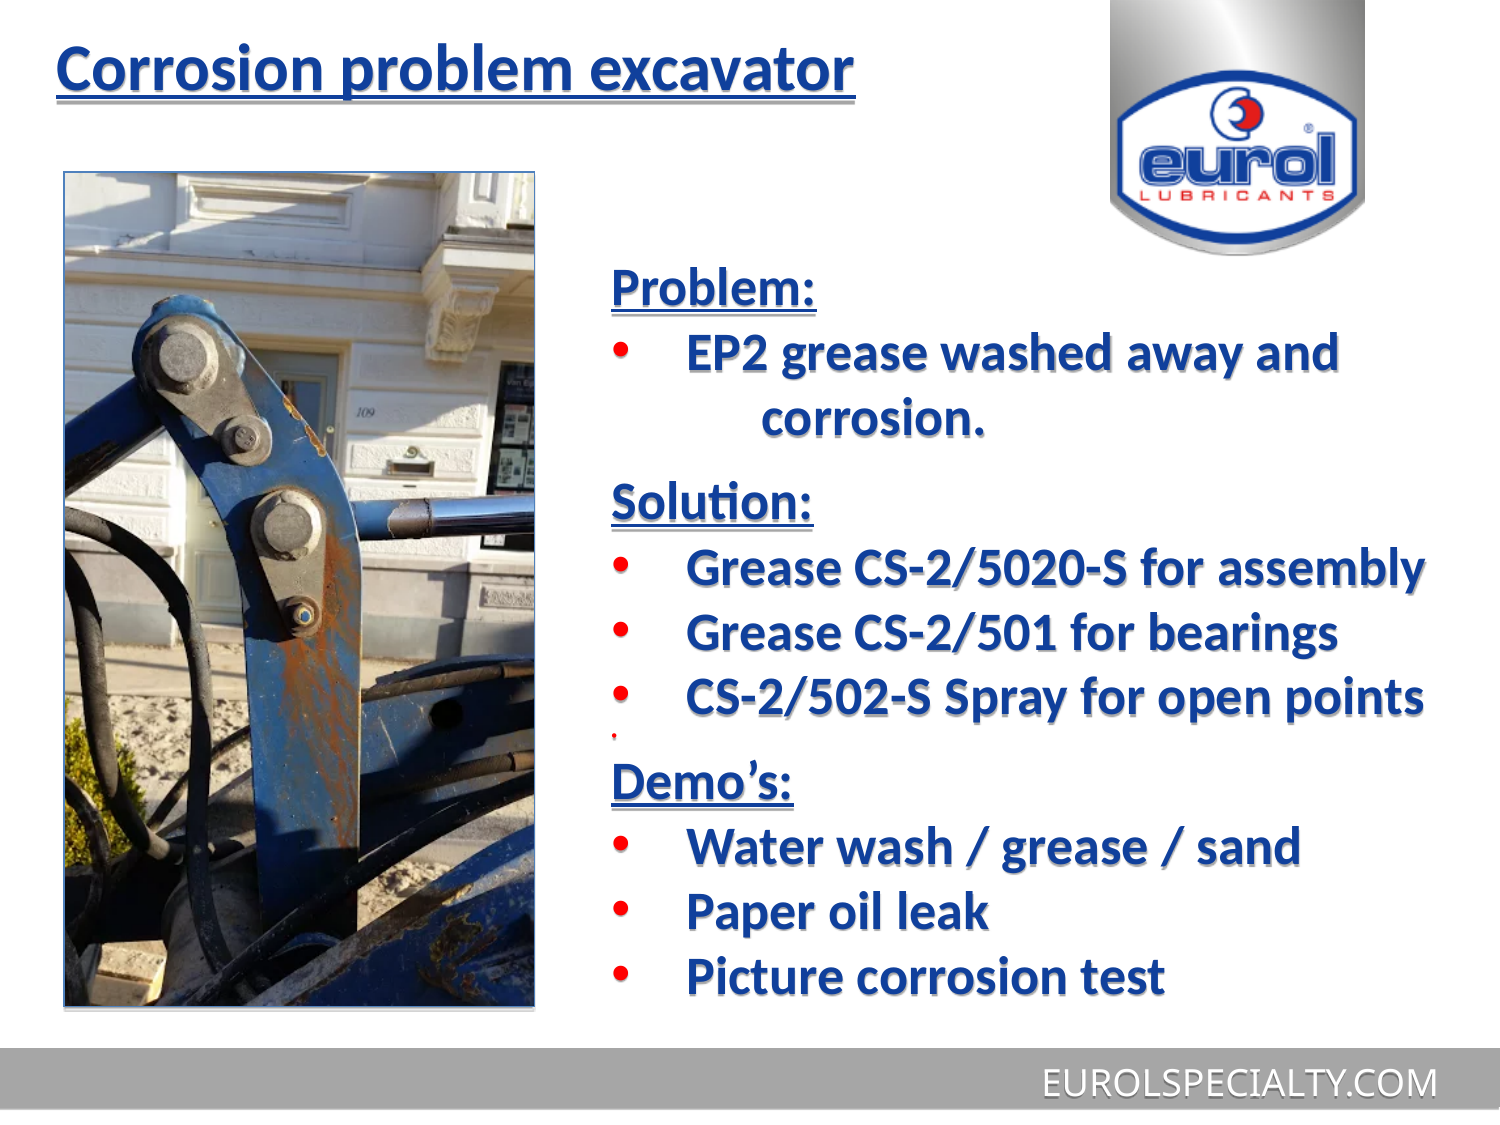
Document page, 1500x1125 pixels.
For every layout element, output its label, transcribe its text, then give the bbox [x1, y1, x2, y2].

picture [64, 172, 534, 1006]
text_box Corrosion problem excavator [41, 16, 1104, 112]
text_box Problem: EP2 grease washed away and corrosion. Solution: Grease CS-2/5020-S for assembly Grease CS-2/501 for bearings CS-2/502-S Spray for open points Demo’s: Water wash / grease / sand Paper oil leak Picture corrosion test [596, 243, 1477, 1022]
